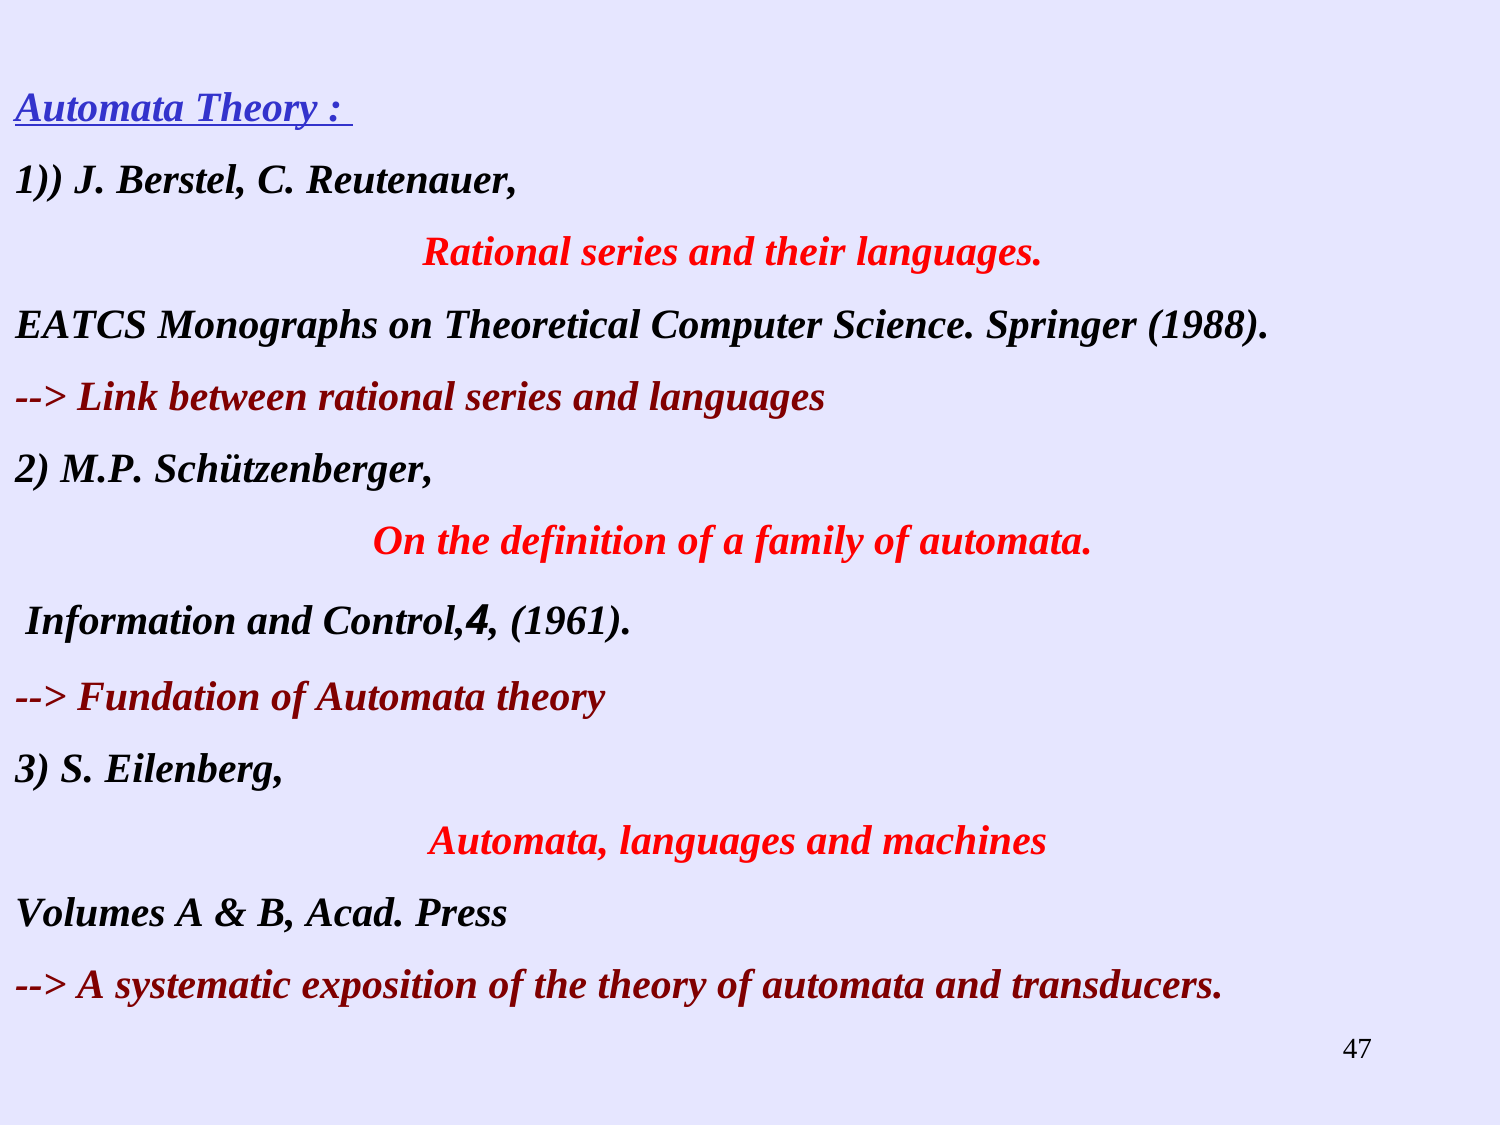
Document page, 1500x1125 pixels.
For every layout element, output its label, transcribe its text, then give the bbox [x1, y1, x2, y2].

text_box Automata Theory : 1)) J. Berstel, C. Reutenauer, Rational series and their languages. EATCS Monographs on Theoretical Computer Science. Springer (1988). --> Link between rational series and languages 2) M.P. Schützenberger, On the definition of a family of automata. Information and Control,4, (1961). --> Fundation of Automata theory 3) S. Eilenberg, Automata, languages and machines Volumes A & B, Acad. Press --> A systematic exposition of the theory of automata and transducers. [0, 76, 1477, 1023]
